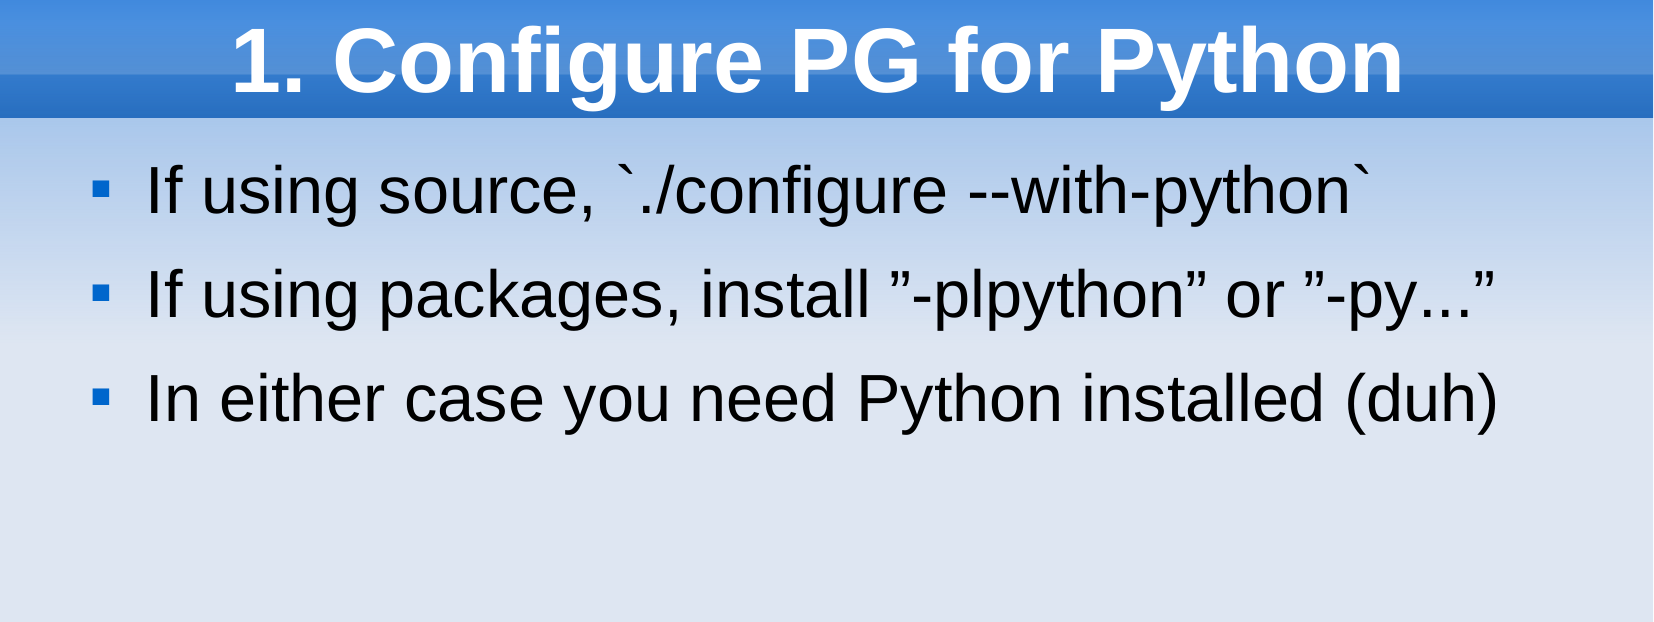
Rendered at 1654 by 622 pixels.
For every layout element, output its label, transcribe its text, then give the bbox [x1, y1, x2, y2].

title 1. Configure PG for Python [75, 1, 1563, 120]
picture [0, 0, 1654, 622]
list If using source, `./configure --with-python` If using packages, install ”-plpython” or ”-py...” In either case you need Python installed (duh) [75, 152, 1563, 548]
